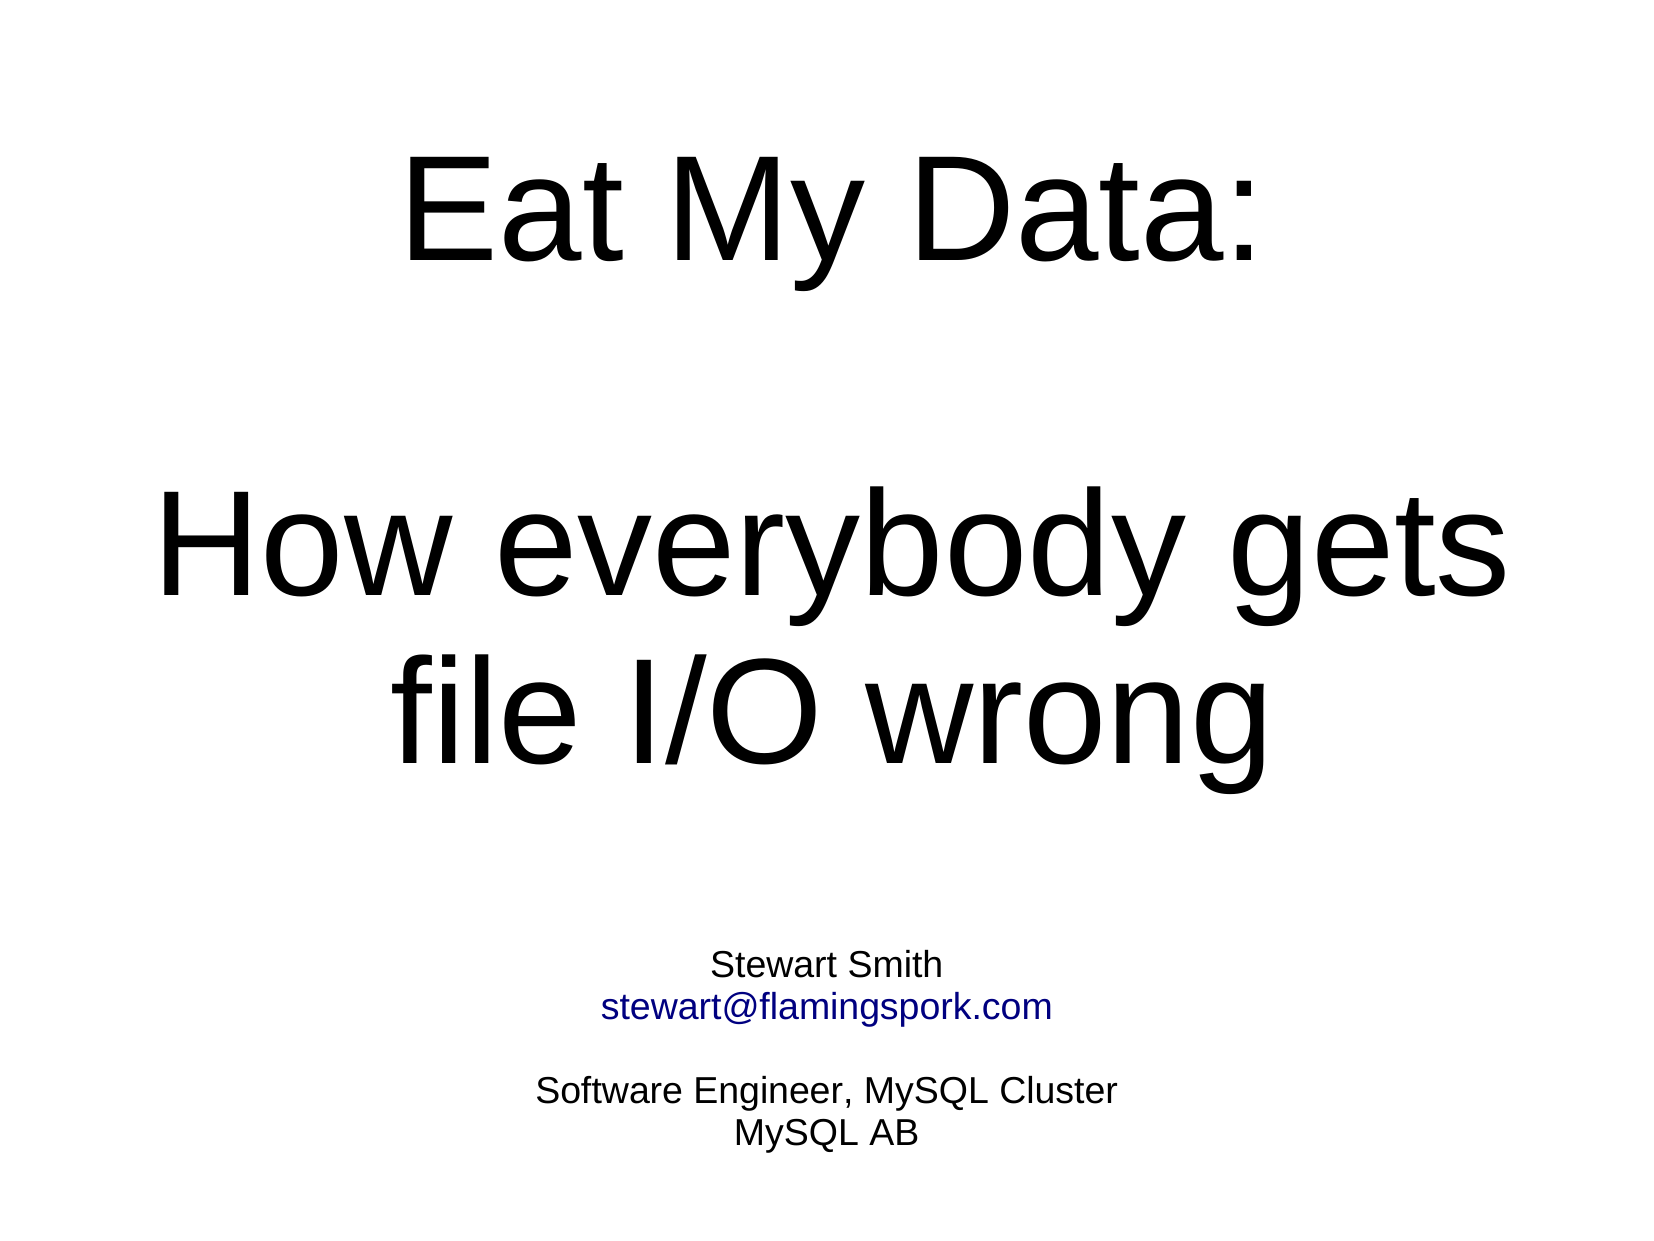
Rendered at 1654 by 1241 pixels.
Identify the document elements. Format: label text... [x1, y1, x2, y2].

subtitle Stewart Smith stewart@flamingspork.com Software Engineer, MySQL Cluster MySQL AB [82, 915, 1571, 1182]
title Eat My Data: How everybody gets file I/O wrong [88, 88, 1577, 832]
